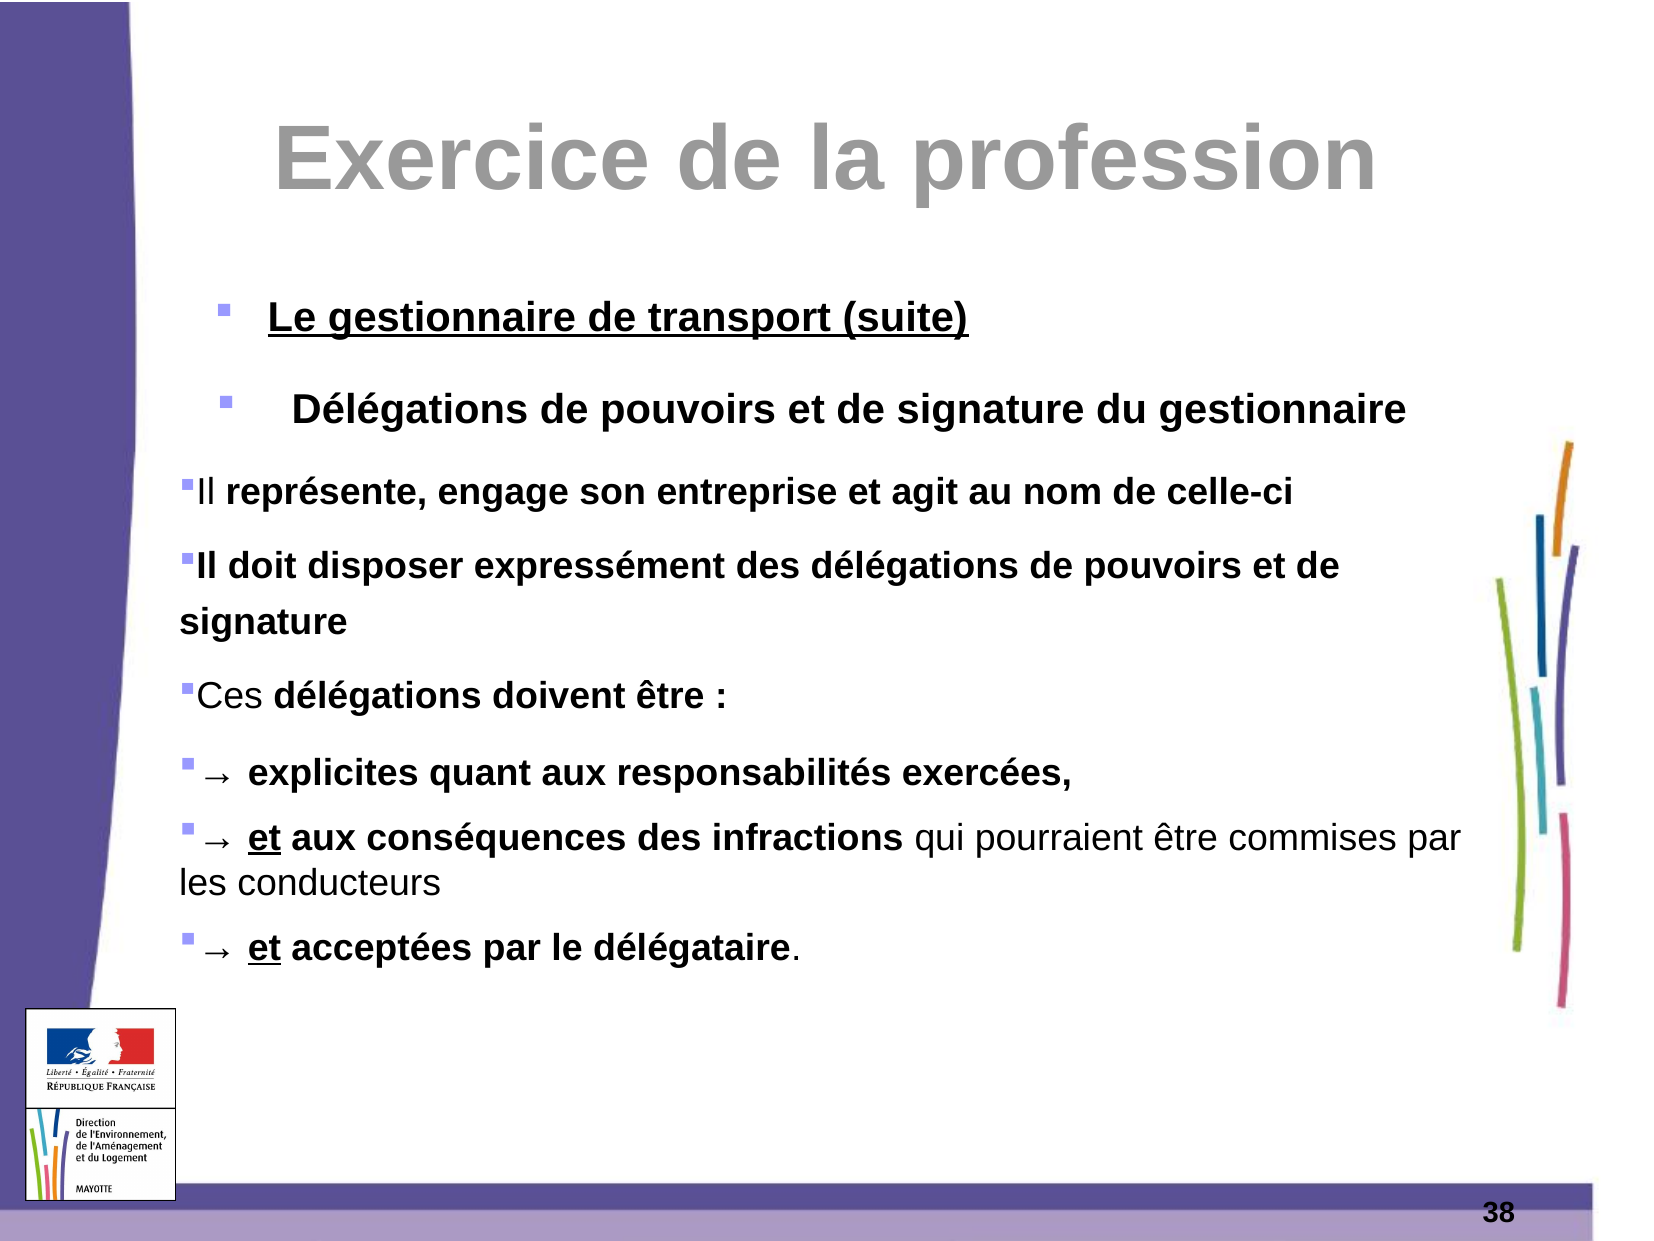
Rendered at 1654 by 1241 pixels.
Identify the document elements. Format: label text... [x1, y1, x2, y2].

title Exercice de la profession [82, 49, 1571, 257]
list Le gestionnaire de transport (suite) Délégations de pouvoirs et de signature du gestionnaire Il représente, engage son entreprise et agit au nom de celle-ci Il doit disposer expressément des délégations de pouvoirs et de signature Ces délégations doivent être : → explicites quant aux responsabilités exercées, → et aux conséquences des infractions qui pourraient être commises par les conducteurs → et acceptées par le délégataire. [179, 290, 1509, 1228]
text_box [1482, 1193, 1636, 1241]
